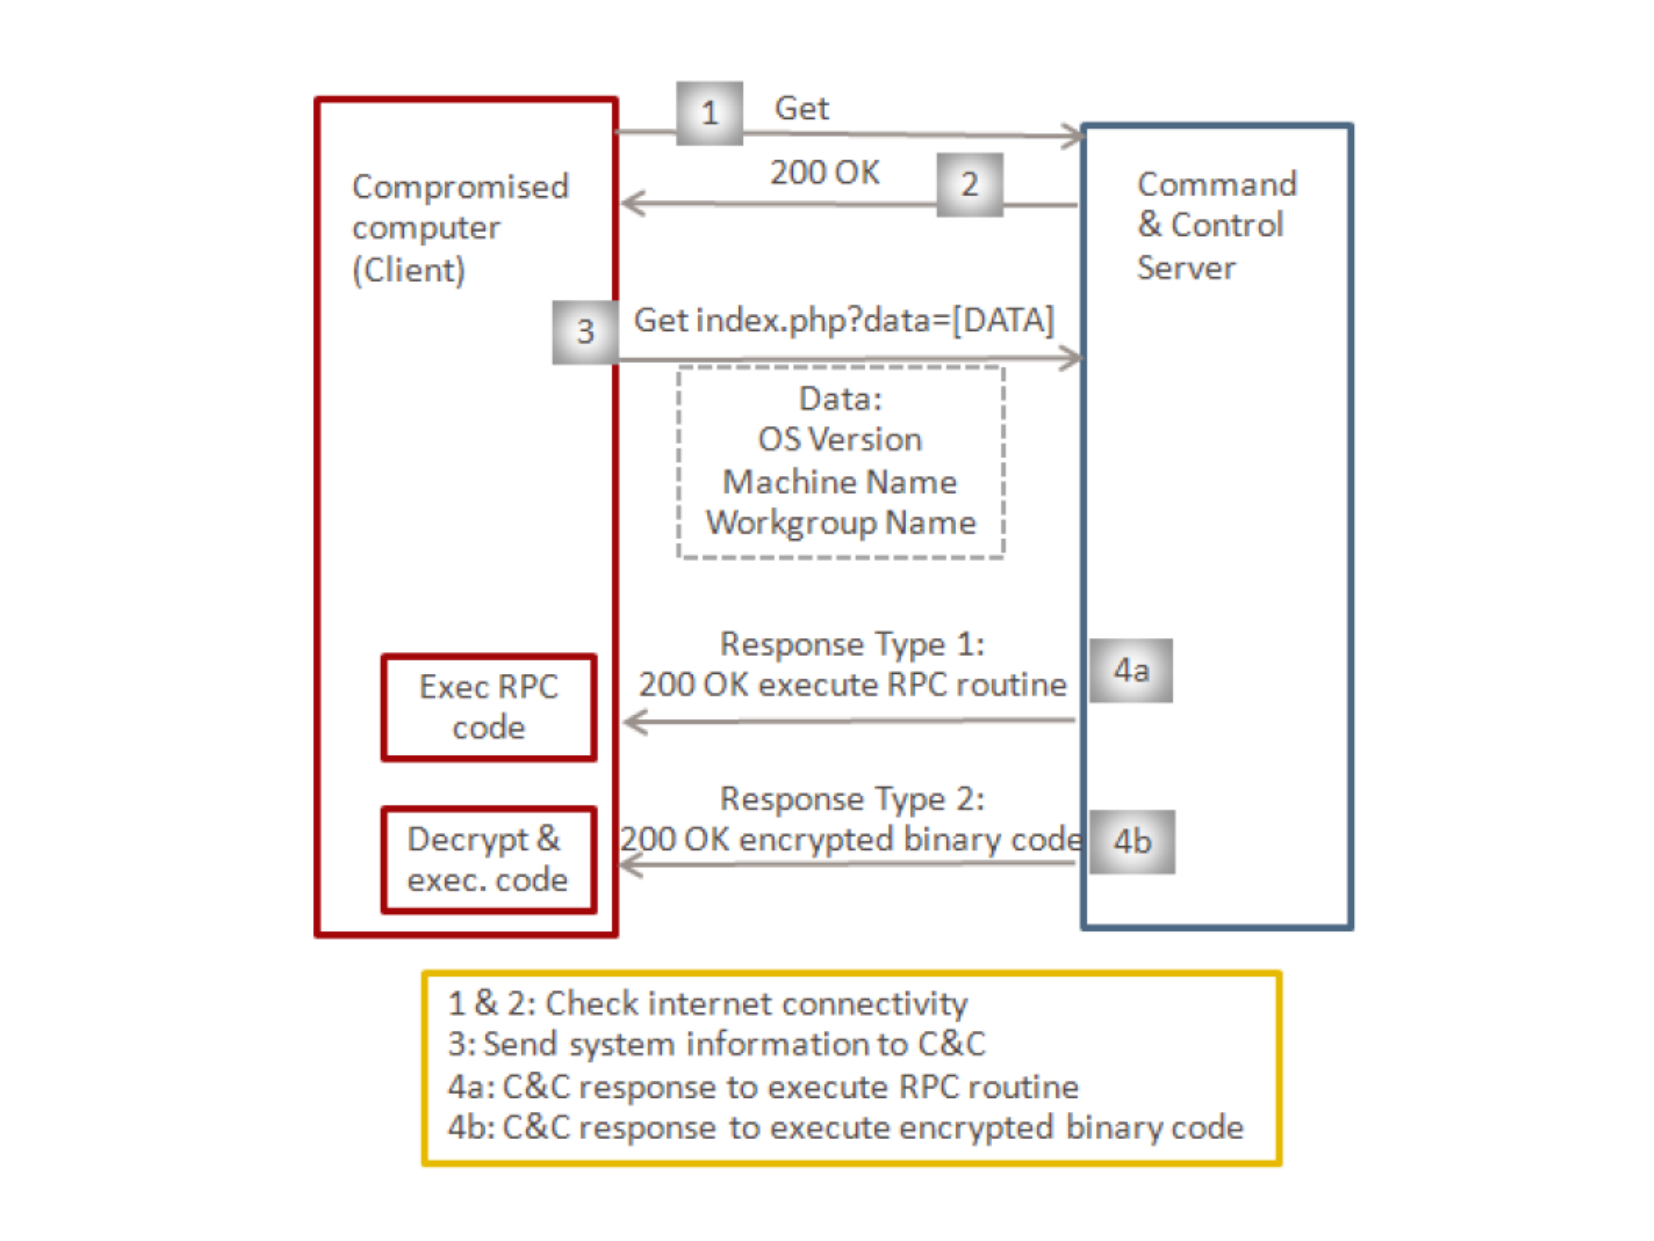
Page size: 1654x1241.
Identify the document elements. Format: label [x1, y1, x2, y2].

picture [295, 62, 1378, 1192]
